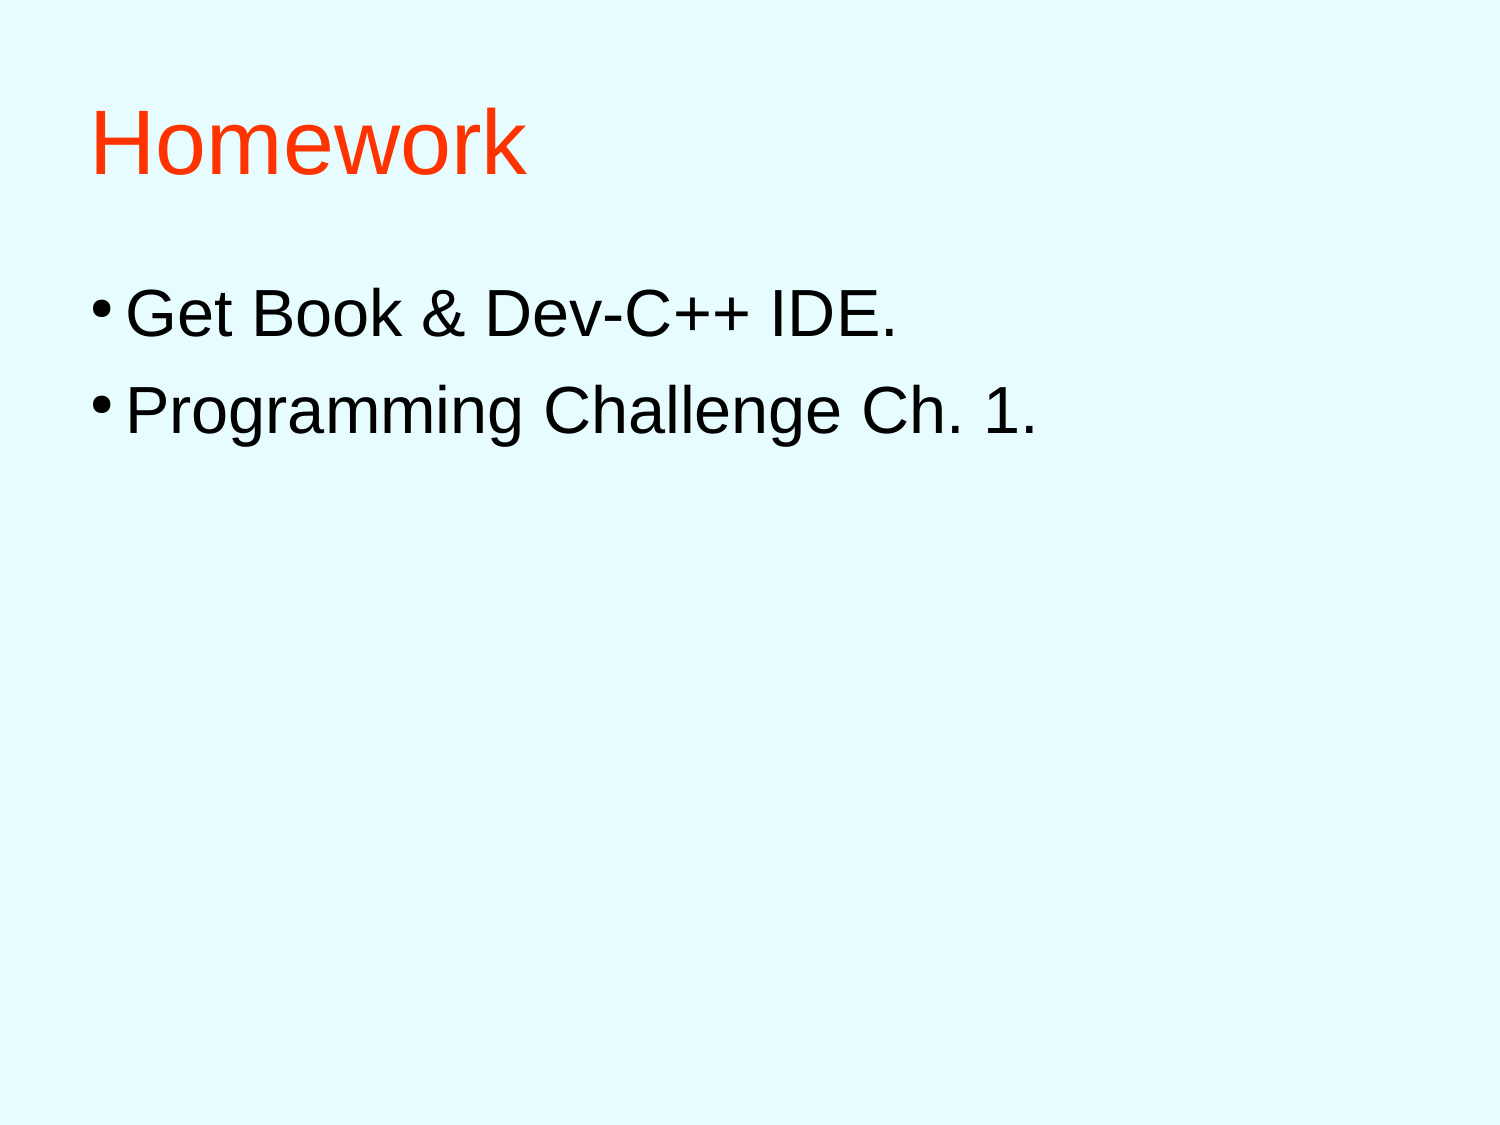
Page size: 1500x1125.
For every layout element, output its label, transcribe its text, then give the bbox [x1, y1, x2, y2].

title Homework [75, 45, 1423, 231]
list Get Book & Dev-C++ IDE. Programming Challenge Ch. 1. [75, 262, 1423, 1003]
